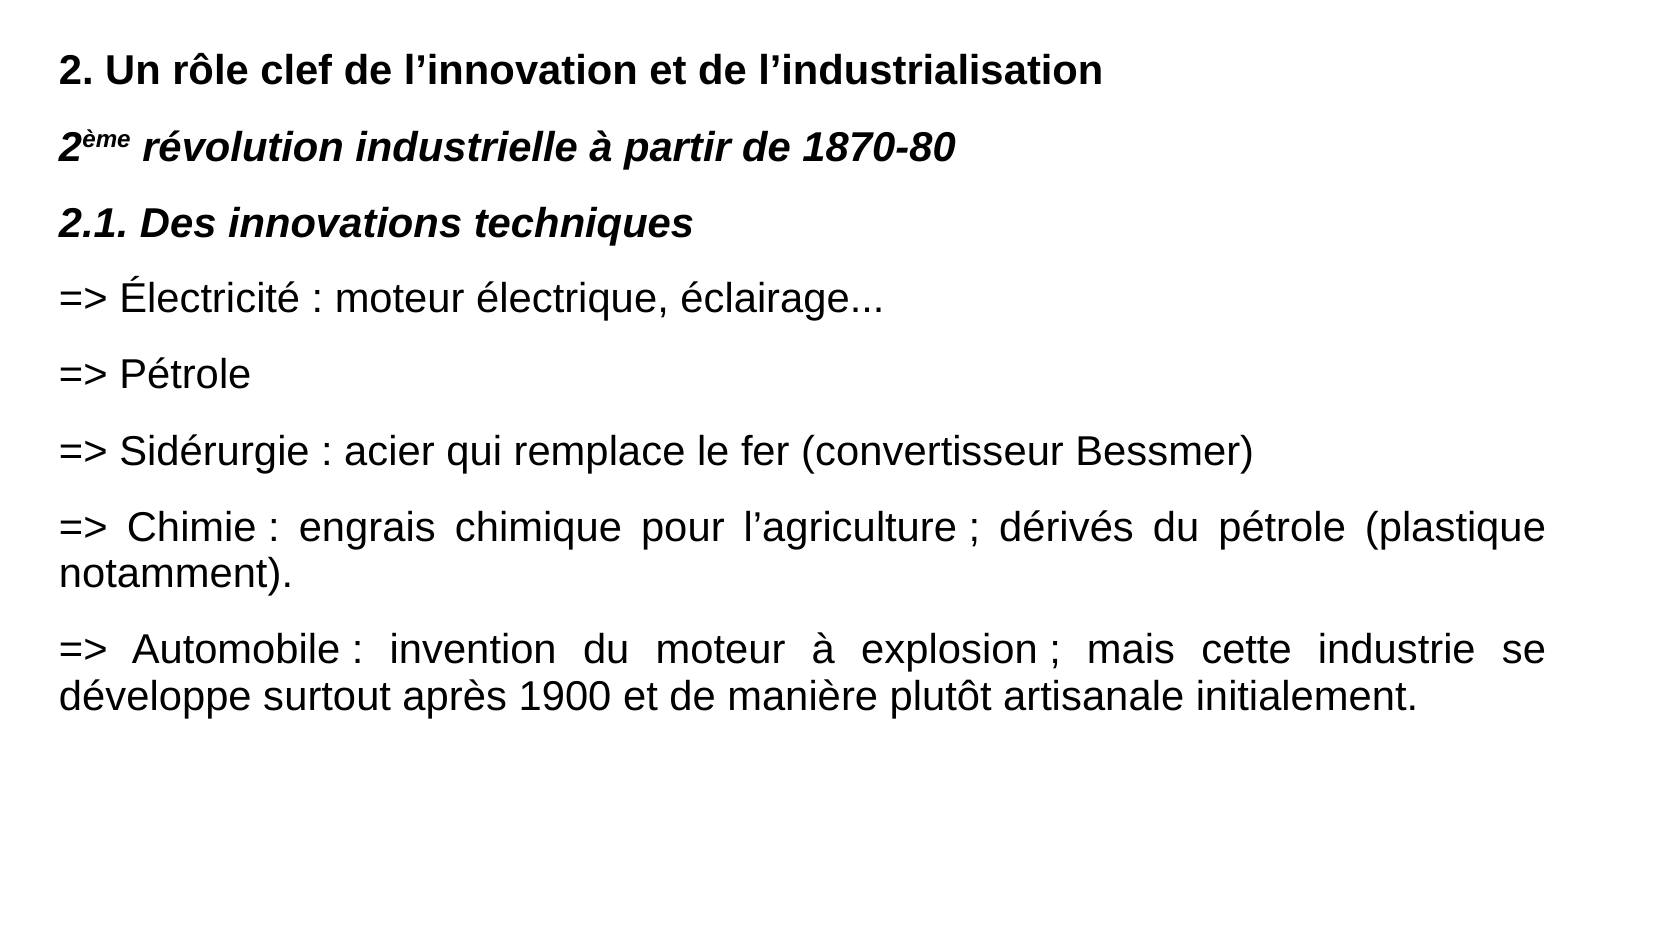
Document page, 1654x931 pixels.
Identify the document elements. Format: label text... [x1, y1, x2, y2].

list 2. Un rôle clef de l’innovation et de l’industrialisation 2ème révolution industrielle à partir de 1870-80 2.1. Des innovations techniques => Électricité : moteur électrique, éclairage... => Pétrole => Sidérurgie : acier qui remplace le fer (convertisseur Bessmer) => Chimie : engrais chimique pour l’agriculture ; dérivés du pétrole (plastique notamment). => Automobile : invention du moteur à explosion ; mais cette industrie se développe surtout après 1900 et de manière plutôt artisanale initialement. [59, 47, 1548, 863]
